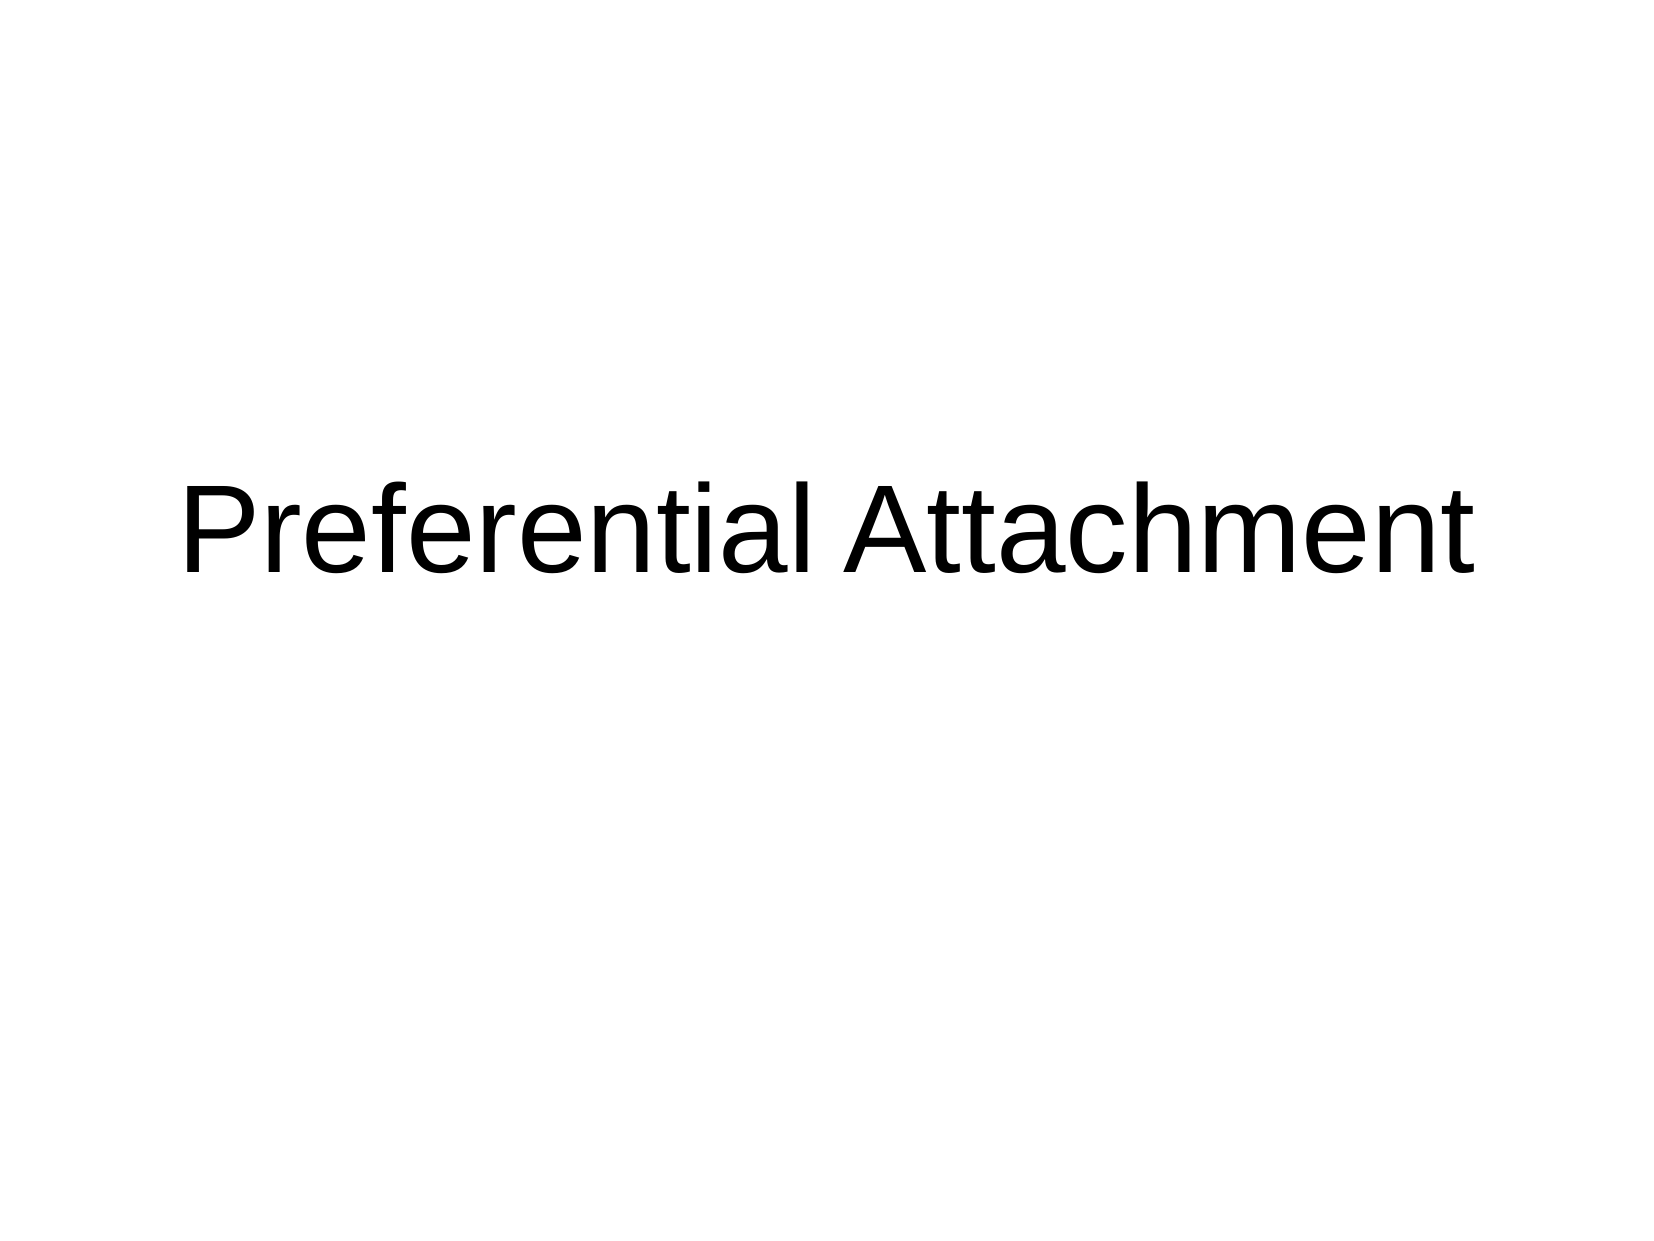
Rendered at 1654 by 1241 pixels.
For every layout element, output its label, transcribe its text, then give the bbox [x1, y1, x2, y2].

subtitle Preferential Attachment [82, 49, 1571, 1010]
